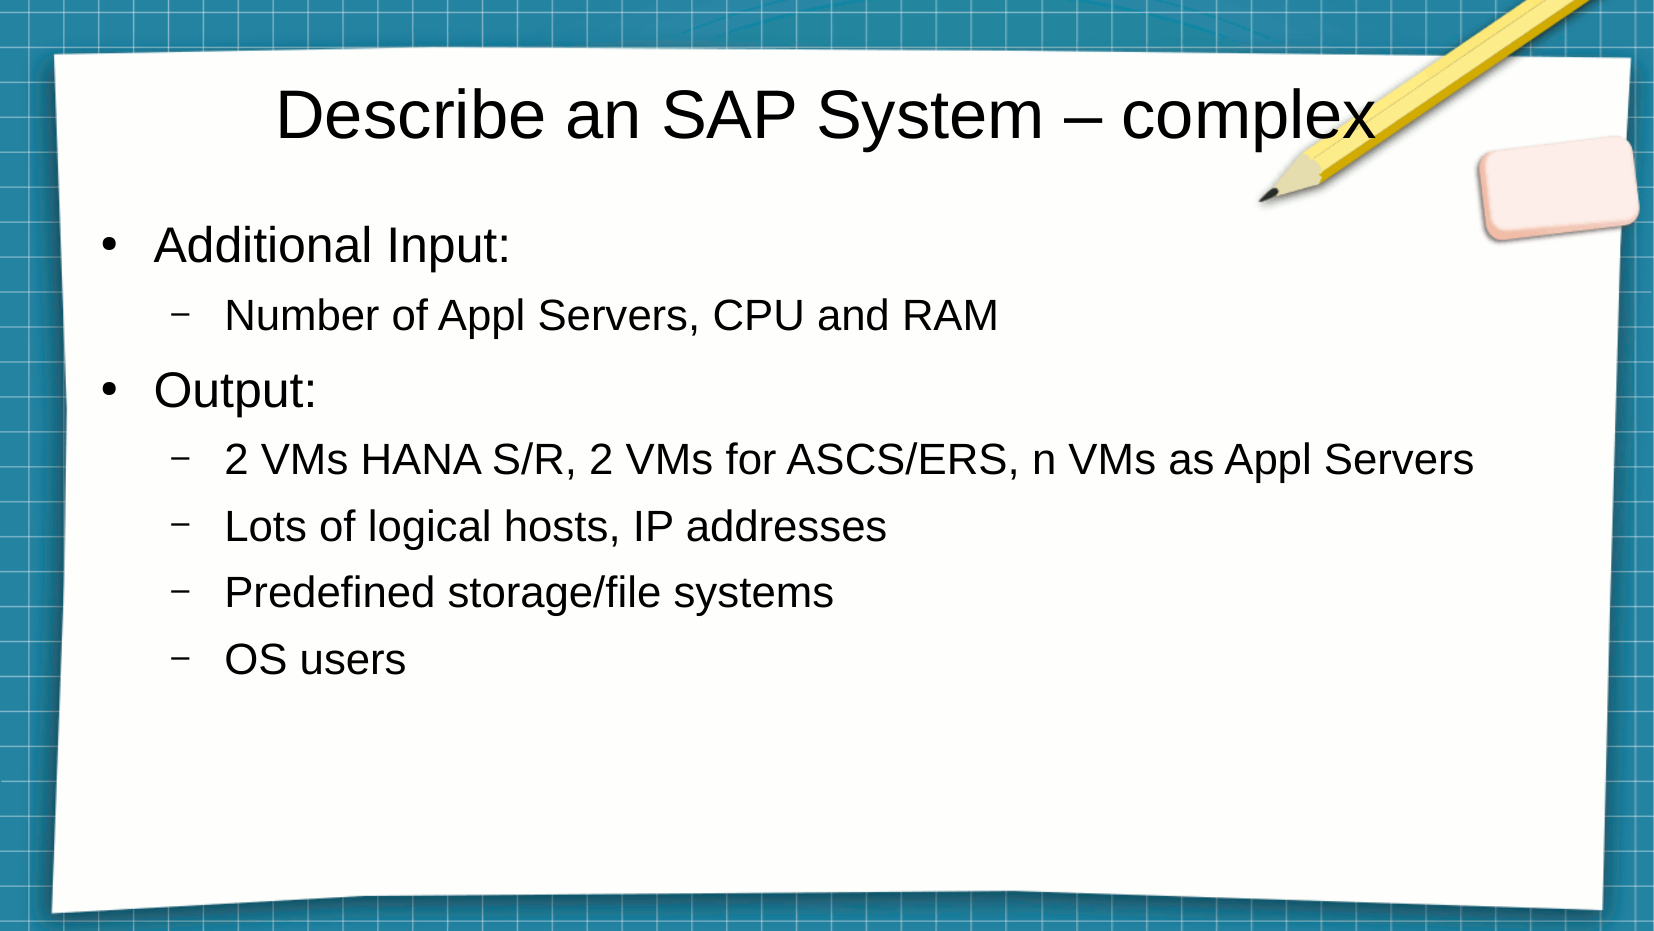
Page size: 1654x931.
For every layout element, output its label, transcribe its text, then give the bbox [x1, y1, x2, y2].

title Describe an SAP System – complex [82, 37, 1571, 193]
list Additional Input: Number of Appl Servers, CPU and RAM Output: 2 VMs HANA S/R, 2 VMs for ASCS/ERS, n VMs as Appl Servers Lots of logical hosts, IP addresses Predefined storage/file systems OS users [82, 217, 1571, 758]
picture [0, 0, 1654, 931]
